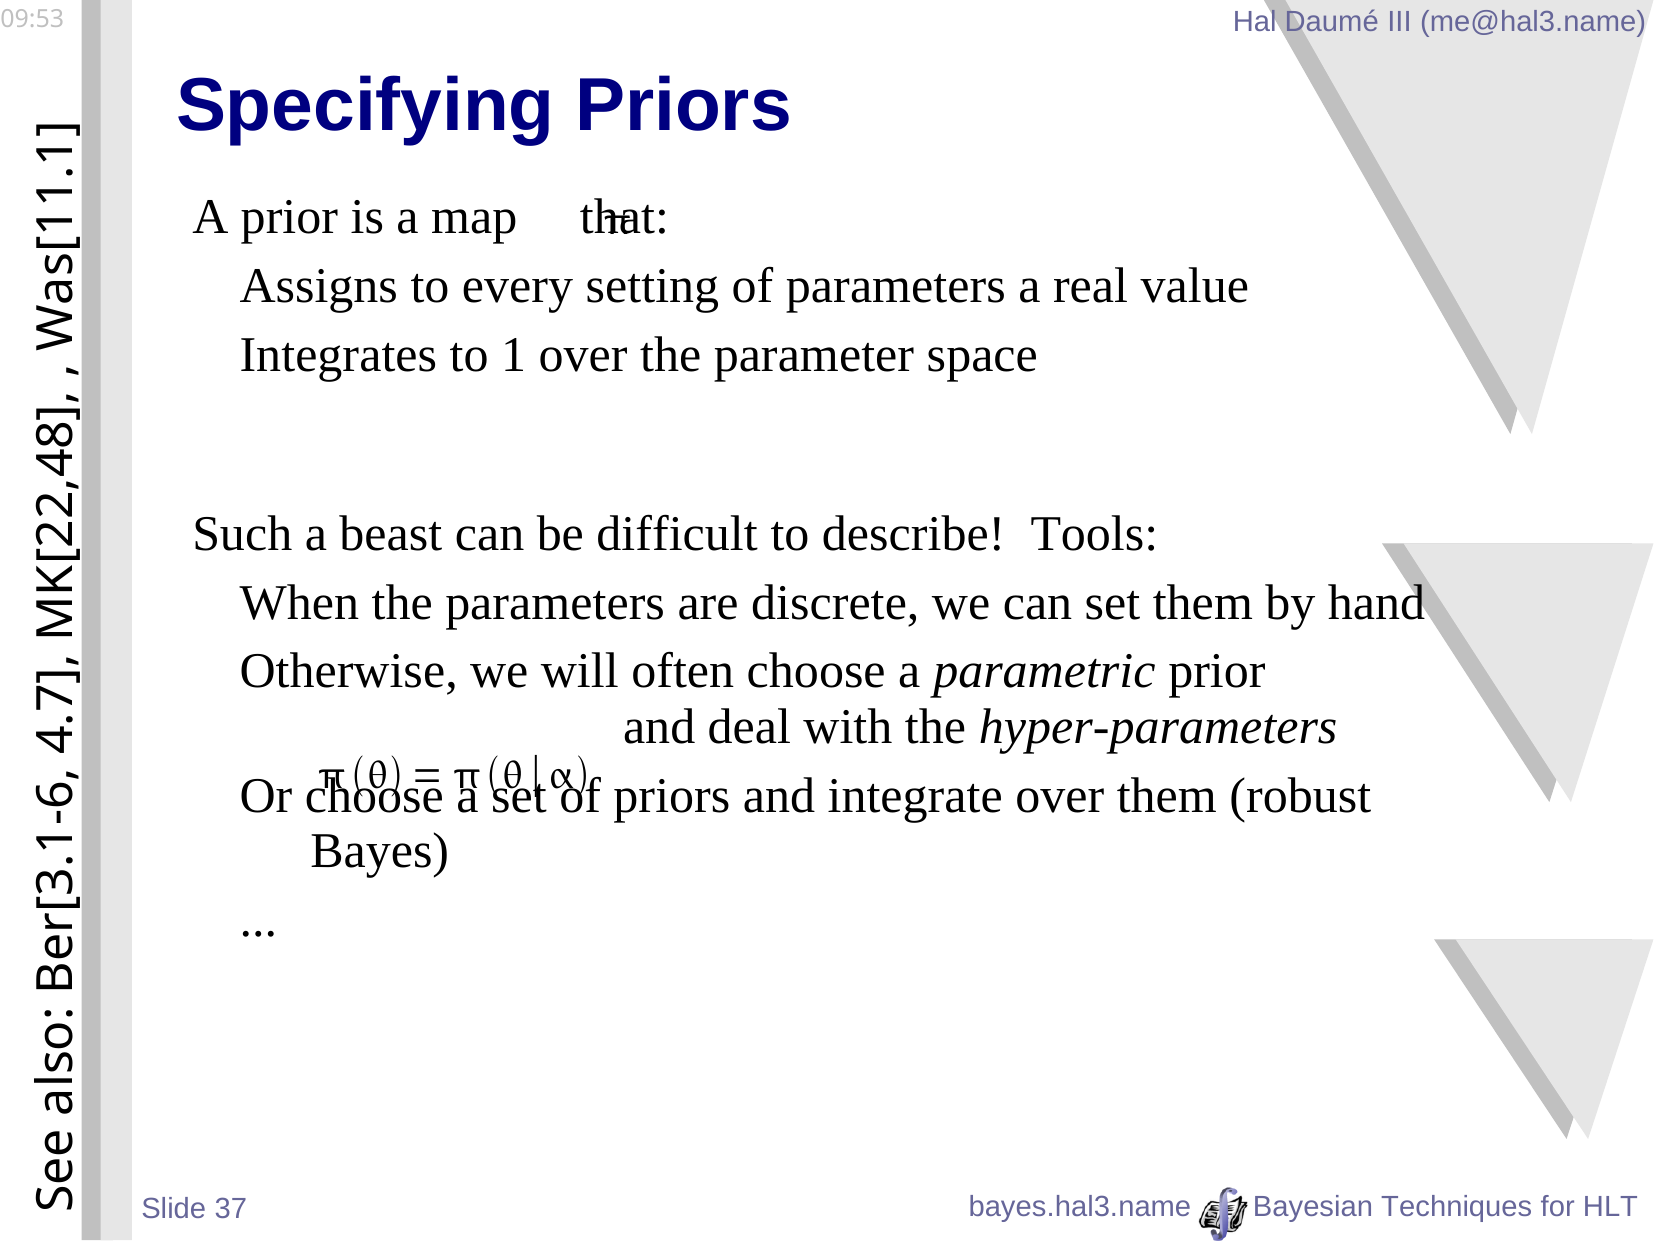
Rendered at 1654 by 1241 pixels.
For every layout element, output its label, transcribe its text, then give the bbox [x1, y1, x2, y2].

chart [598, 195, 639, 248]
list A prior is a map that: Assigns to every setting of parameters a real value Integrates to 1 over the parameter space Such a beast can be difficult to describe! Tools: When the parameters are discrete, we can set them by hand Otherwise, we will often choose a parametric prior and deal with the hyper-parameters Or choose a set of priors and integrate over them (robust Bayes) ... [180, 188, 1509, 1127]
chart [312, 749, 596, 801]
title Specifying Priors [176, 44, 1509, 166]
picture [1198, 1186, 1248, 1241]
text_box See also: Ber[3.1-6, 4.7], MK[22,48], , Was[11.1] [19, 485, 80, 1213]
